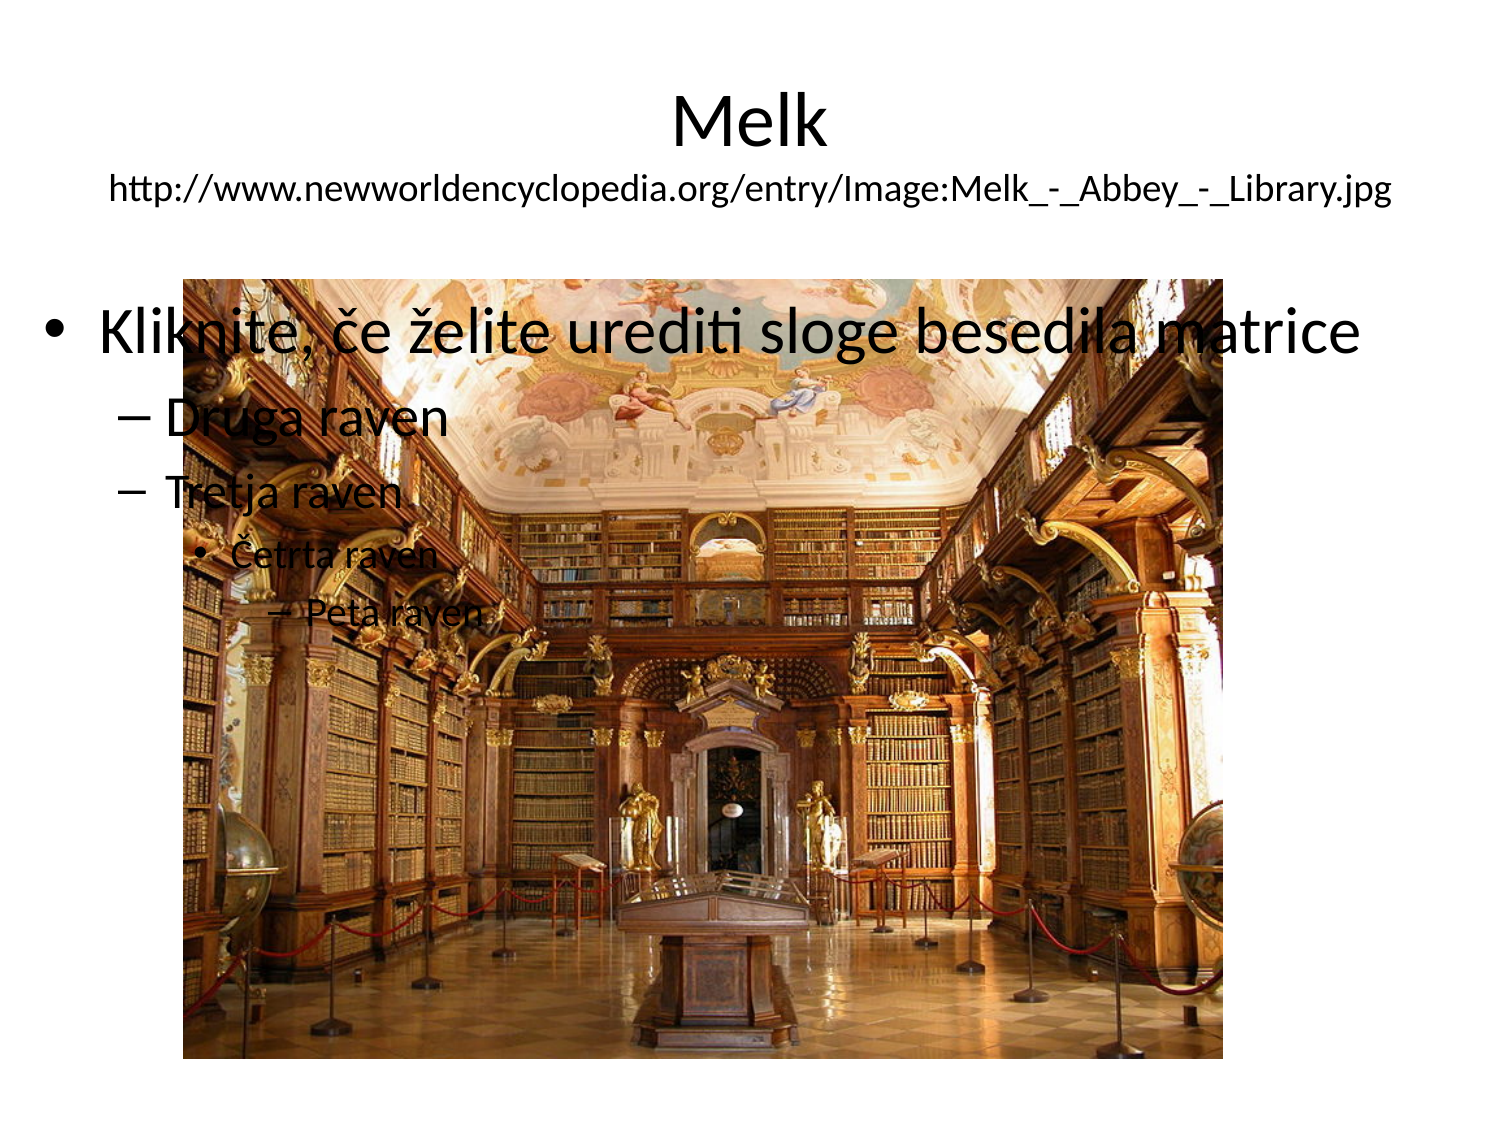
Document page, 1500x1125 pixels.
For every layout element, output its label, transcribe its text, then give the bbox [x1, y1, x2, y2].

title Melk http://www.newworldencyclopedia.org/entry/Image:Melk_-_Abbey_-_Library.jpg [75, 45, 1425, 233]
picture [183, 279, 1223, 1059]
